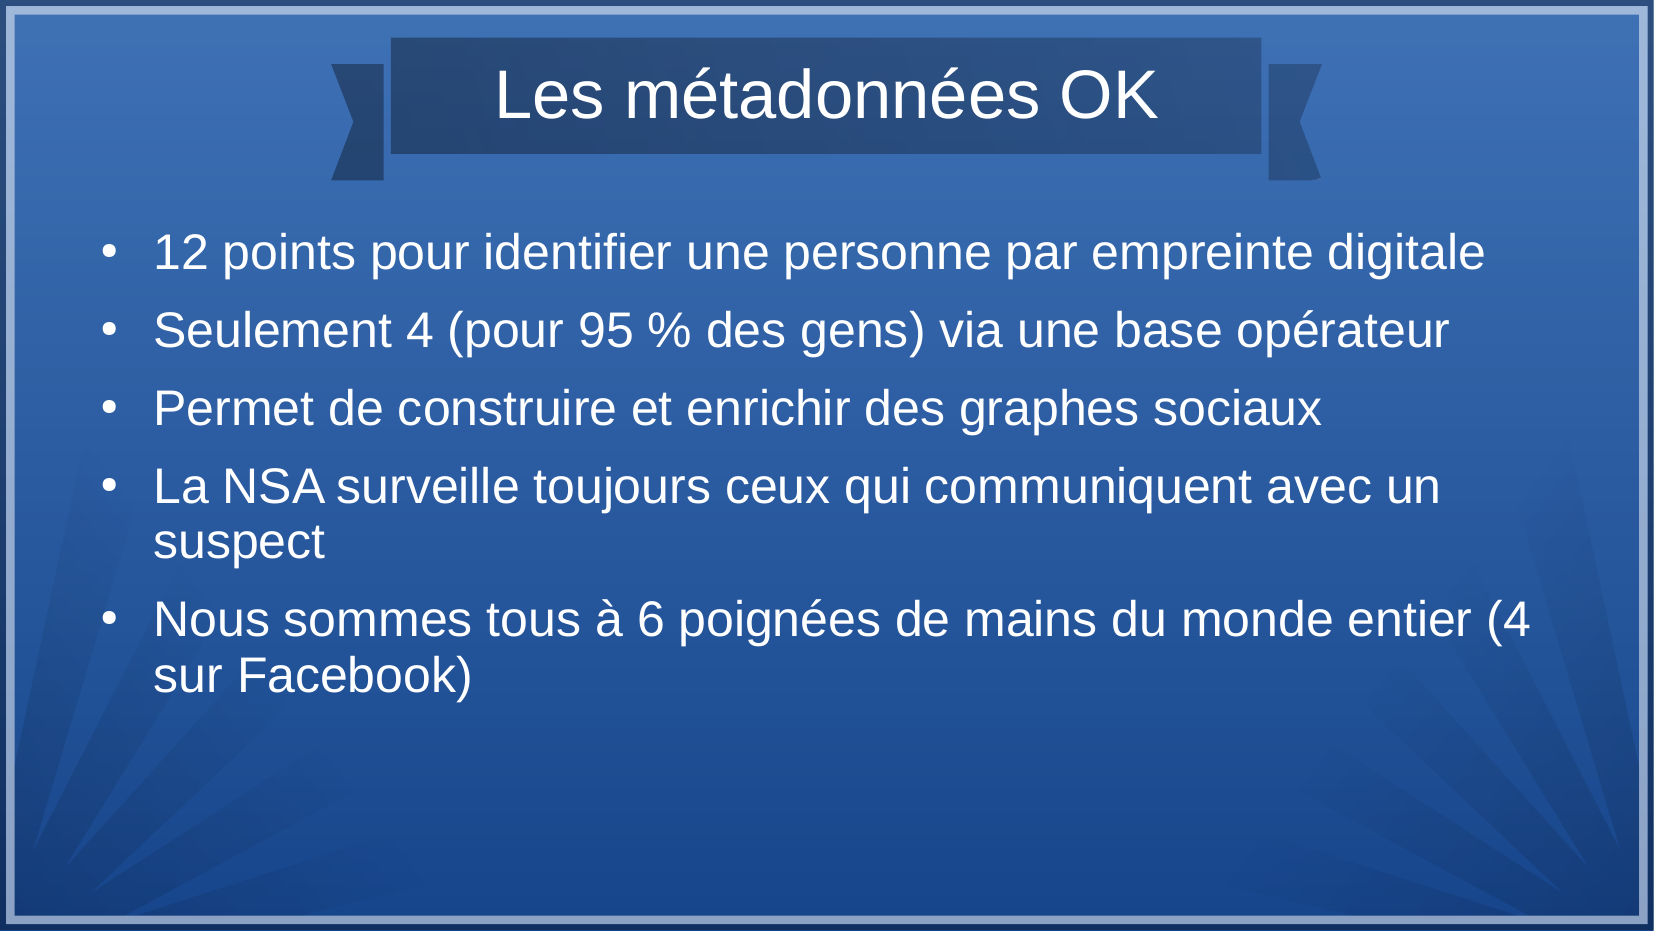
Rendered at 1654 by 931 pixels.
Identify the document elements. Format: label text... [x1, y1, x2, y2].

list 12 points pour identifier une personne par empreinte digitale Seulement 4 (pour 95 % des gens) via une base opérateur Permet de construire et enrichir des graphes sociaux La NSA surveille toujours ceux qui communiquent avec un suspect Nous sommes tous à 6 poignées de mains du monde entier (4 sur Facebook) [82, 224, 1571, 848]
title Les métadonnées OK [389, 35, 1264, 154]
